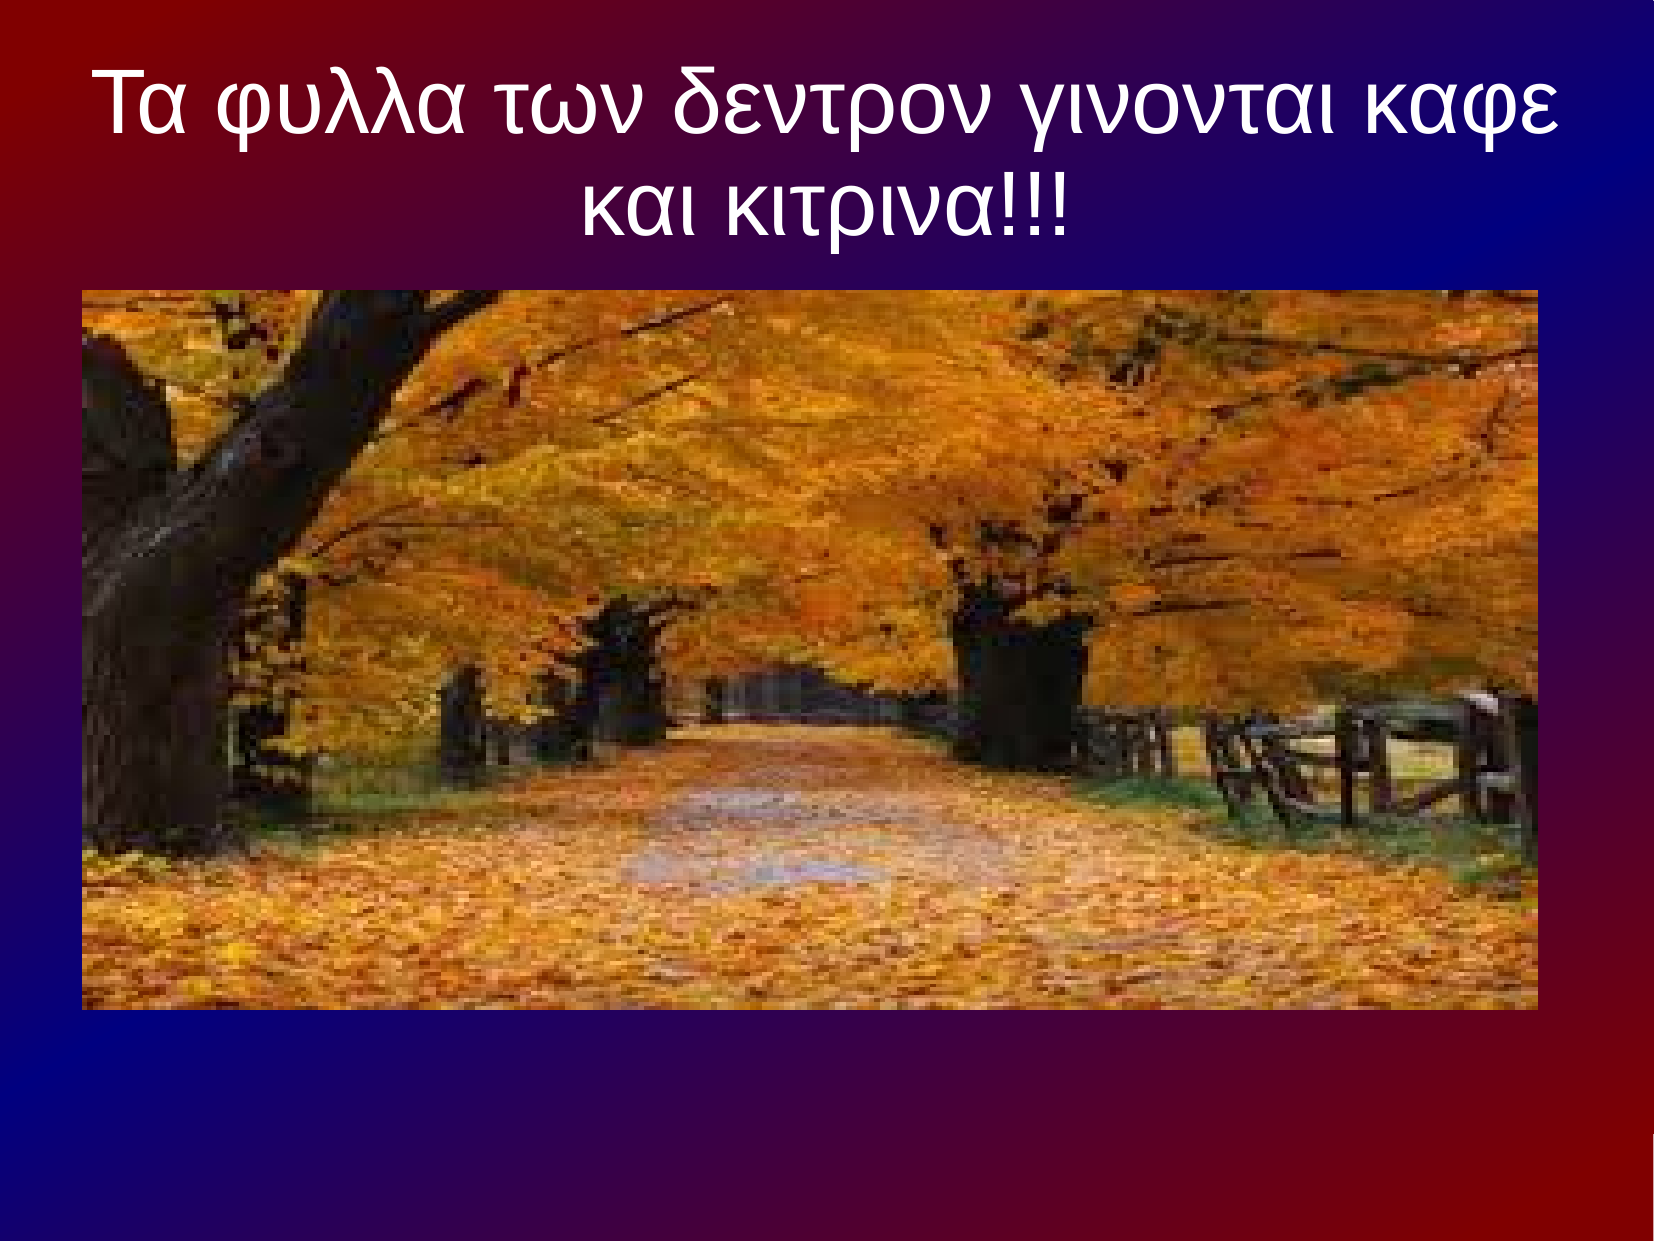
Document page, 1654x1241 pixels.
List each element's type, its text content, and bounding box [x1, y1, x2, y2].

title Τα φυλλα των δεντρον γινονται καφε και κιτρινα!!! [82, 49, 1571, 257]
picture [82, 290, 1538, 1010]
